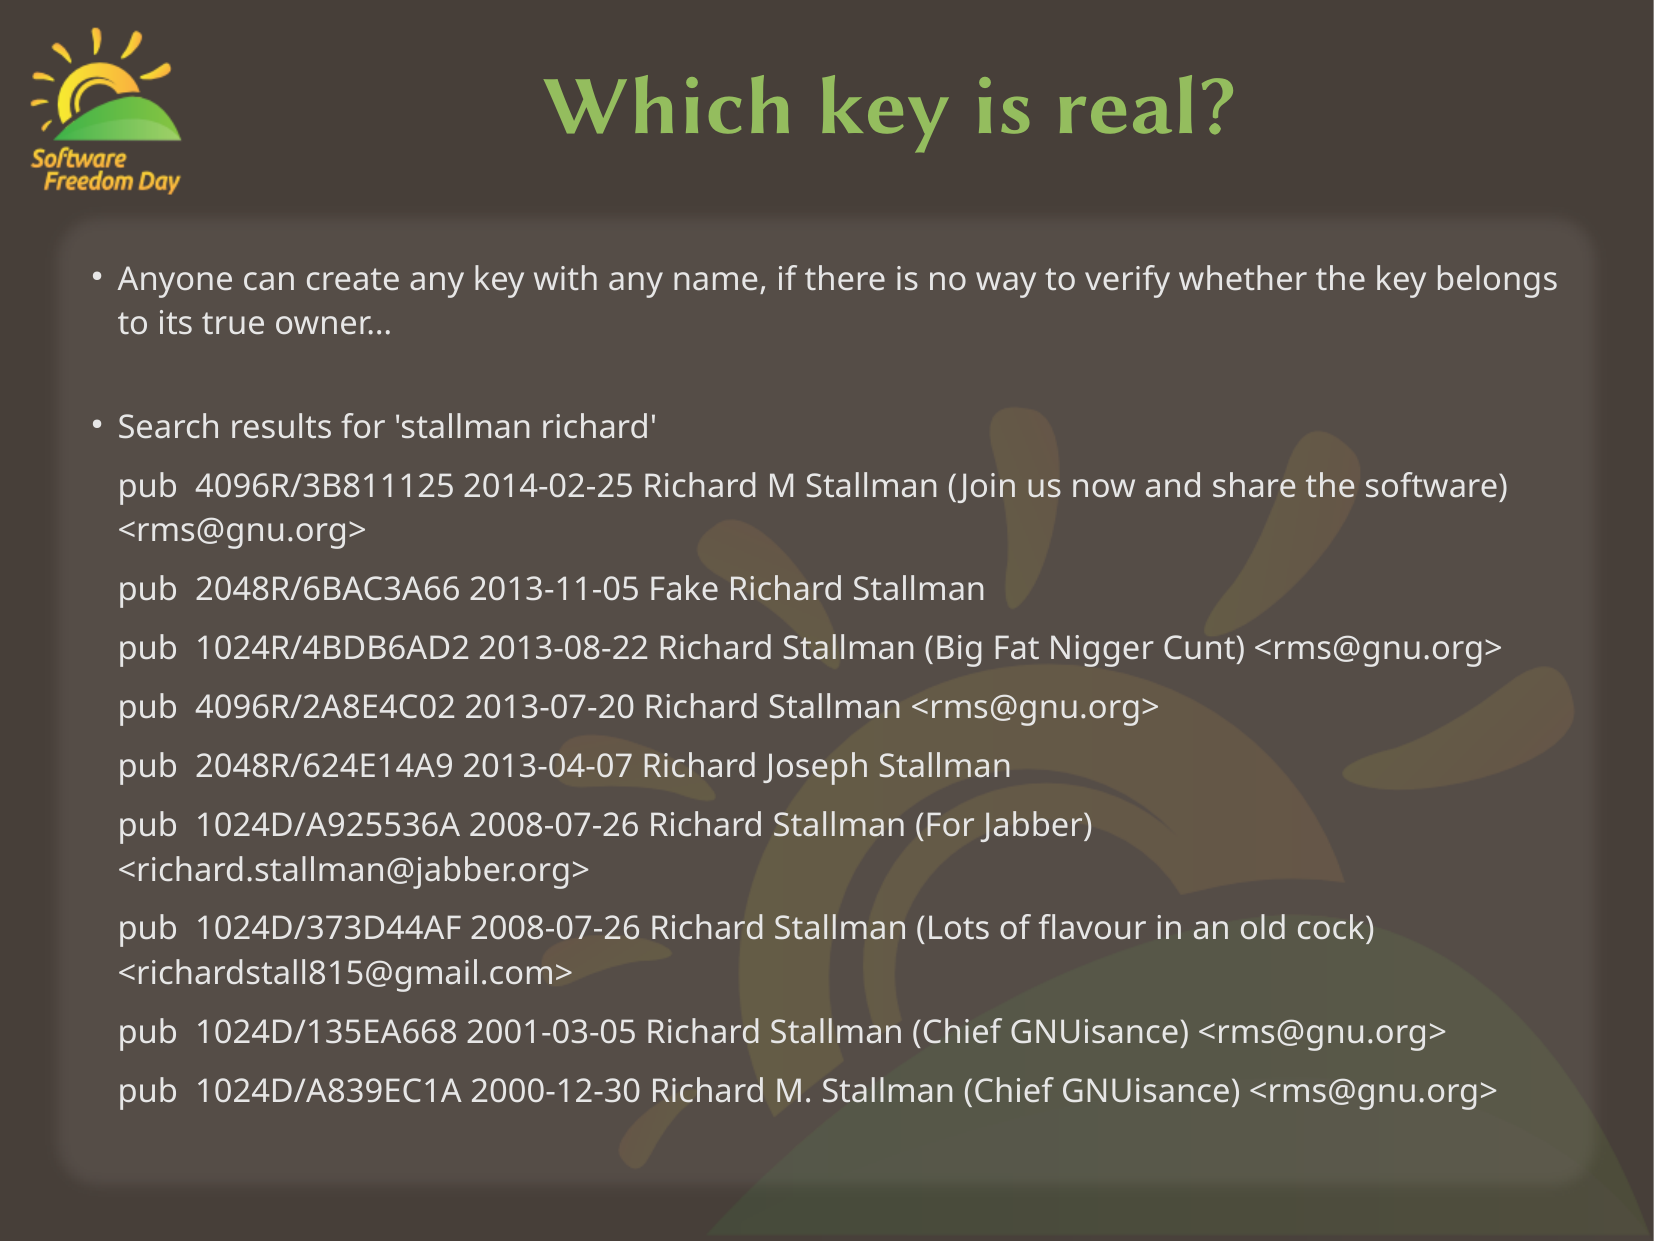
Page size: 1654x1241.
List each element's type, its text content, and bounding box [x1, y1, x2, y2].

title Which key is real? [210, 9, 1571, 205]
picture [0, 0, 1654, 1241]
list Anyone can create any key with any name, if there is no way to verify whether the key belongs to its true owner… Search results for 'stallman richard' pub 4096R/3B811125 2014-02-25 Richard M Stallman (Join us now and share the software) <rms@gnu.org> pub 2048R/6BAC3A66 2013-11-05 Fake Richard Stallman pub 1024R/4BDB6AD2 2013-08-22 Richard Stallman (Big Fat Nigger Cunt) <rms@gnu.org> pub 4096R/2A8E4C02 2013-07-20 Richard Stallman <rms@gnu.org> pub 2048R/624E14A9 2013-04-07 Richard Joseph Stallman pub 1024D/A925536A 2008-07-26 Richard Stallman (For Jabber) <richard.stallman@jabber.org> pub 1024D/373D44AF 2008-07-26 Richard Stallman (Lots of flavour in an old cock) <richardstall815@gmail.com> pub 1024D/135EA668 2001-03-05 Richard Stallman (Chief GNUisance) <rms@gnu.org> pub 1024D/A839EC1A 2000-12-30 Richard M. Stallman (Chief GNUisance) <rms@gnu.org> [82, 255, 1571, 1141]
